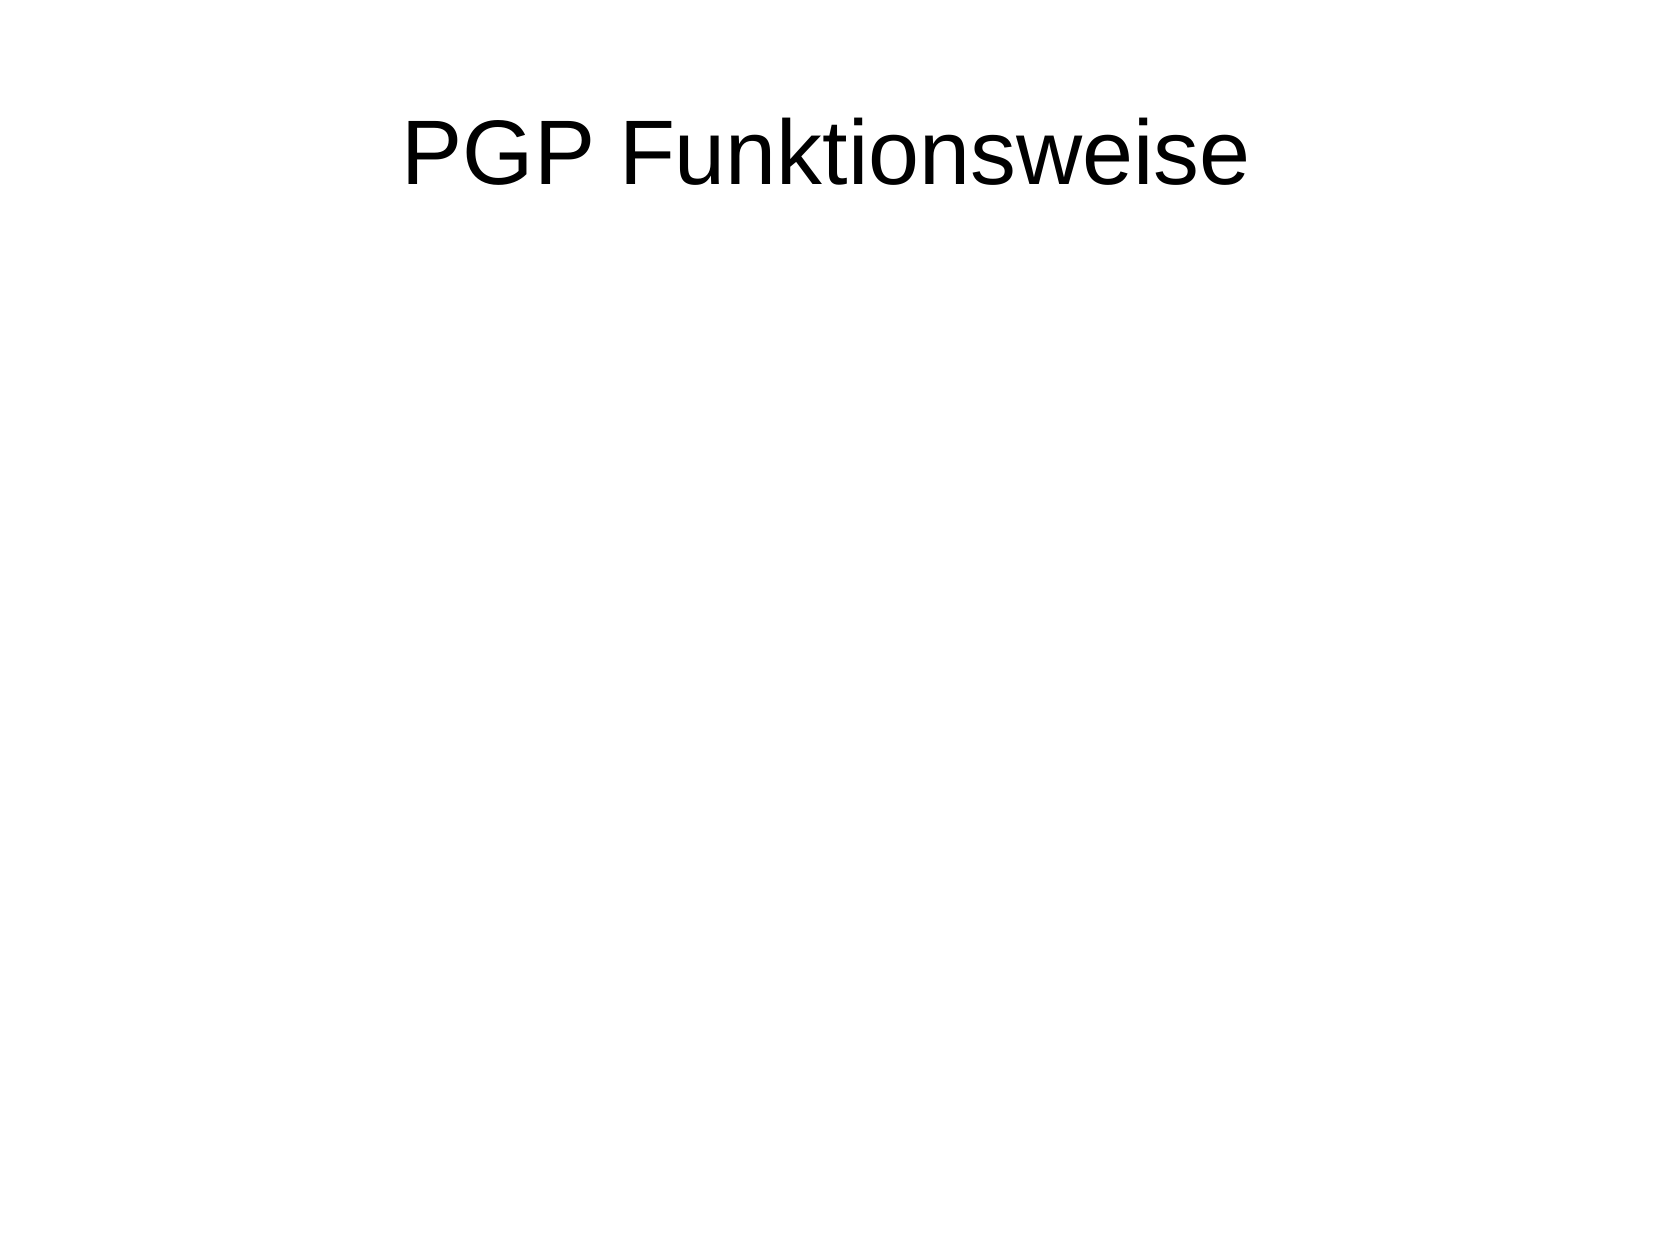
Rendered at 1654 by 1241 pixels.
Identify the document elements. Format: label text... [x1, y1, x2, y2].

title PGP Funktionsweise [82, 49, 1571, 257]
